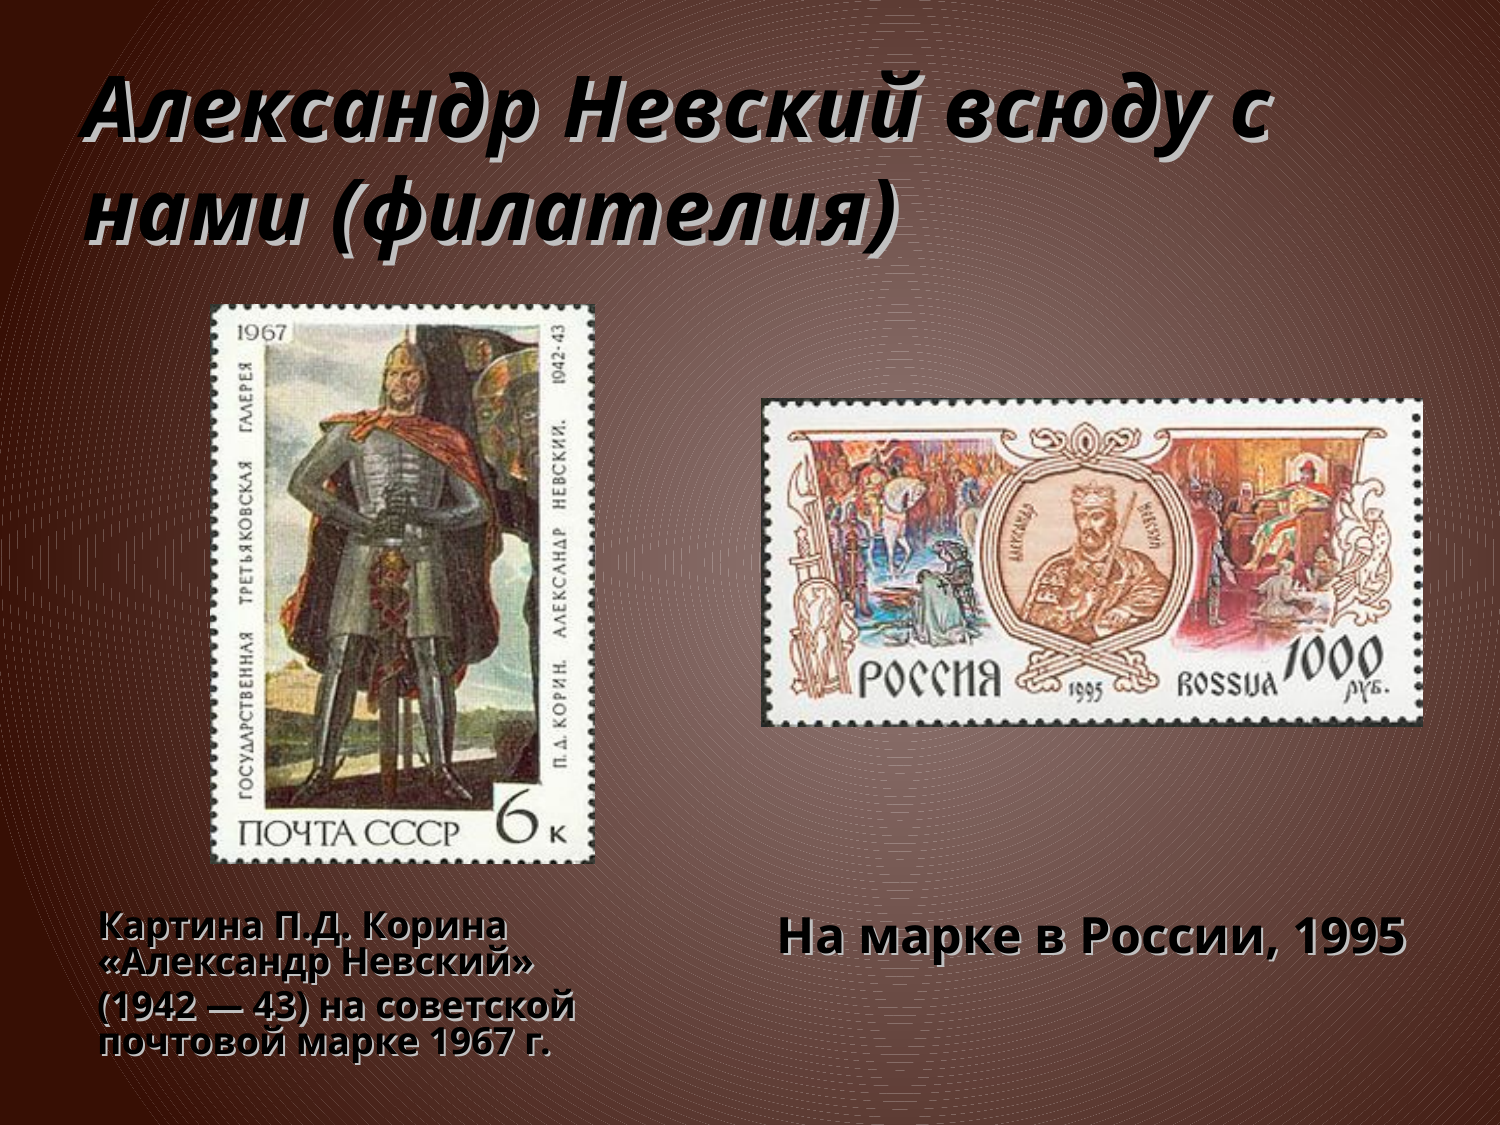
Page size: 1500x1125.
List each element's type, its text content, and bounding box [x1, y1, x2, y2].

picture [761, 398, 1423, 727]
picture [210, 304, 595, 864]
title Александр Невский всюду с нами (филателия) [75, 44, 1426, 233]
list Картина П.Д. Корина «Александр Невский» (1942 — 43) на советской почтовой марке 1967 г. [82, 902, 745, 1079]
list На марке в России, 1995 [761, 902, 1425, 1040]
